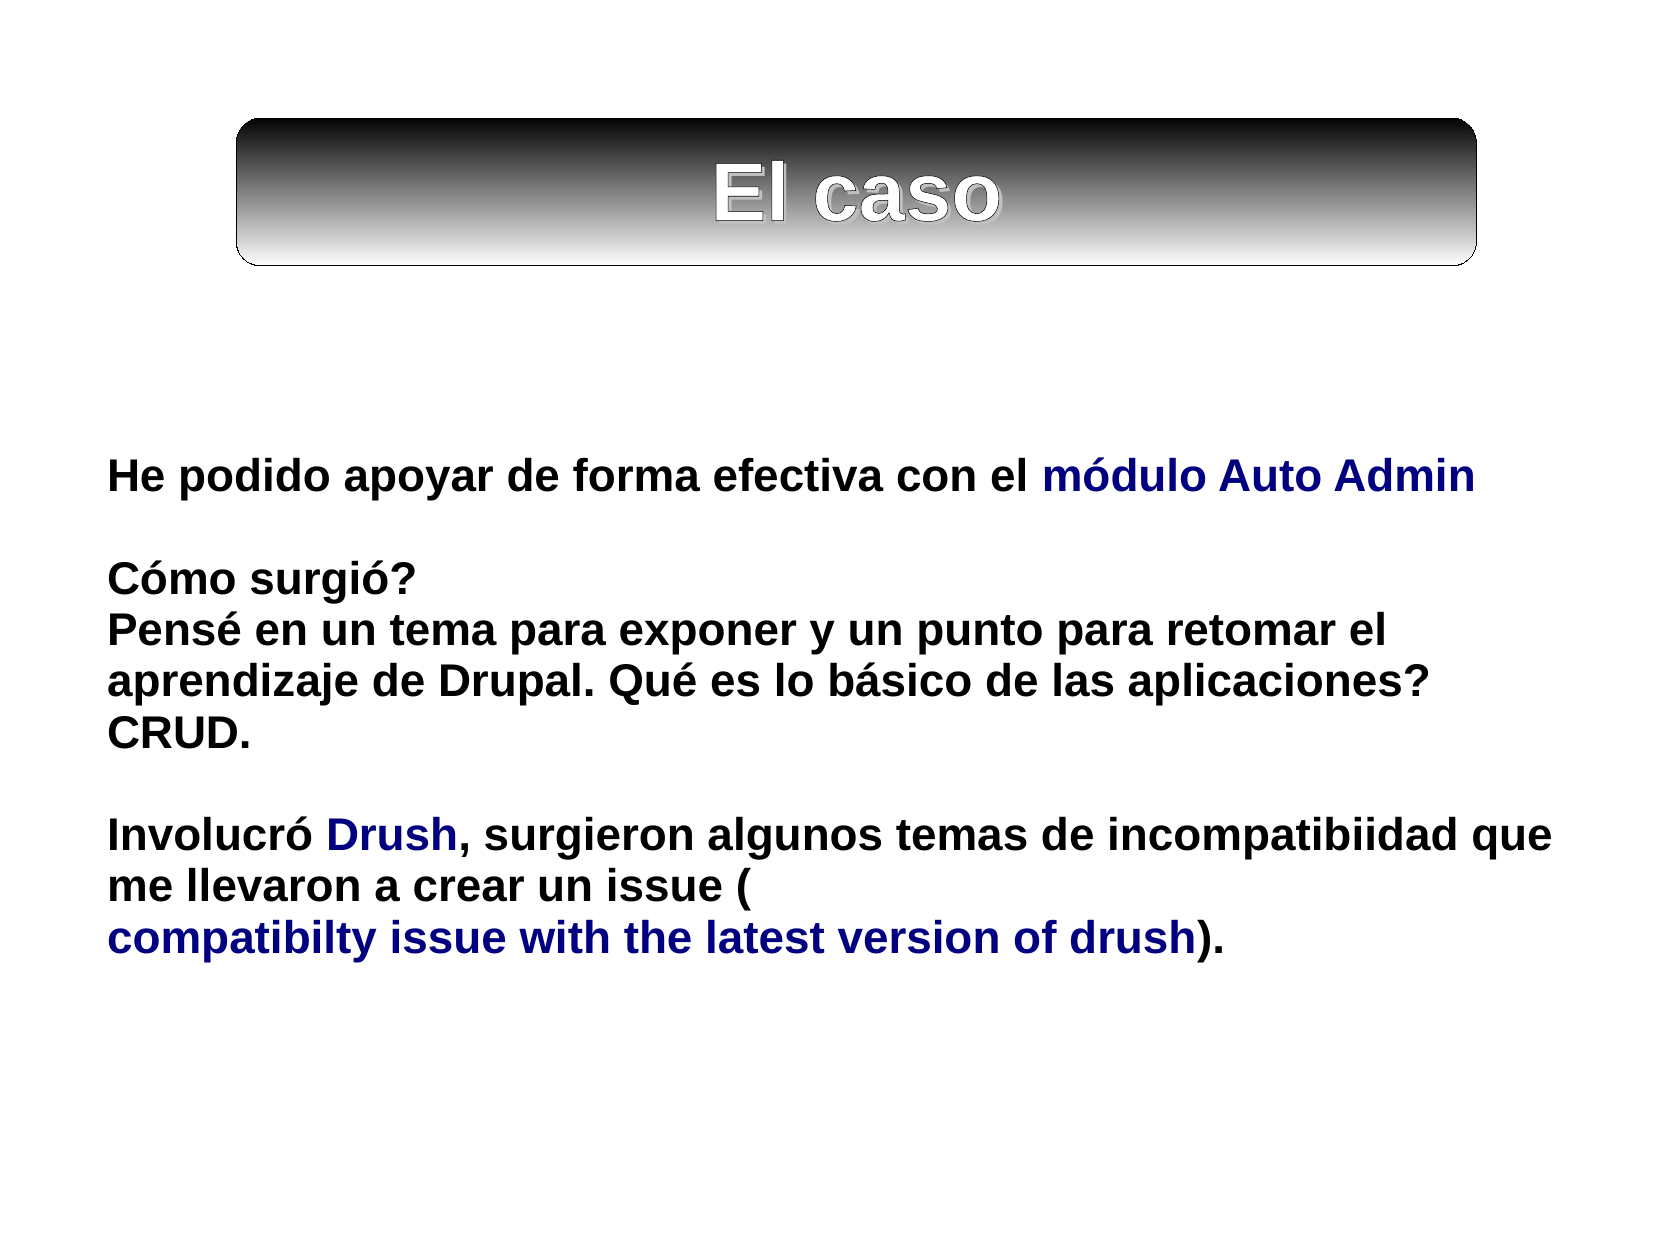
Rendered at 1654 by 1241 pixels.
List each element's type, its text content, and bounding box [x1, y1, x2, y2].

text_box El caso [236, 118, 1477, 266]
text_box He podido apoyar de forma efectiva con el módulo Auto Admin Cómo surgió? Pensé en un tema para exponer y un punto para retomar el aprendizaje de Drupal. Qué es lo básico de las aplicaciones? CRUD. Involucró Drush, surgieron algunos temas de incompatibiidad que me llevaron a crear un issue (compatibilty issue with the latest version of drush). [92, 442, 1595, 981]
